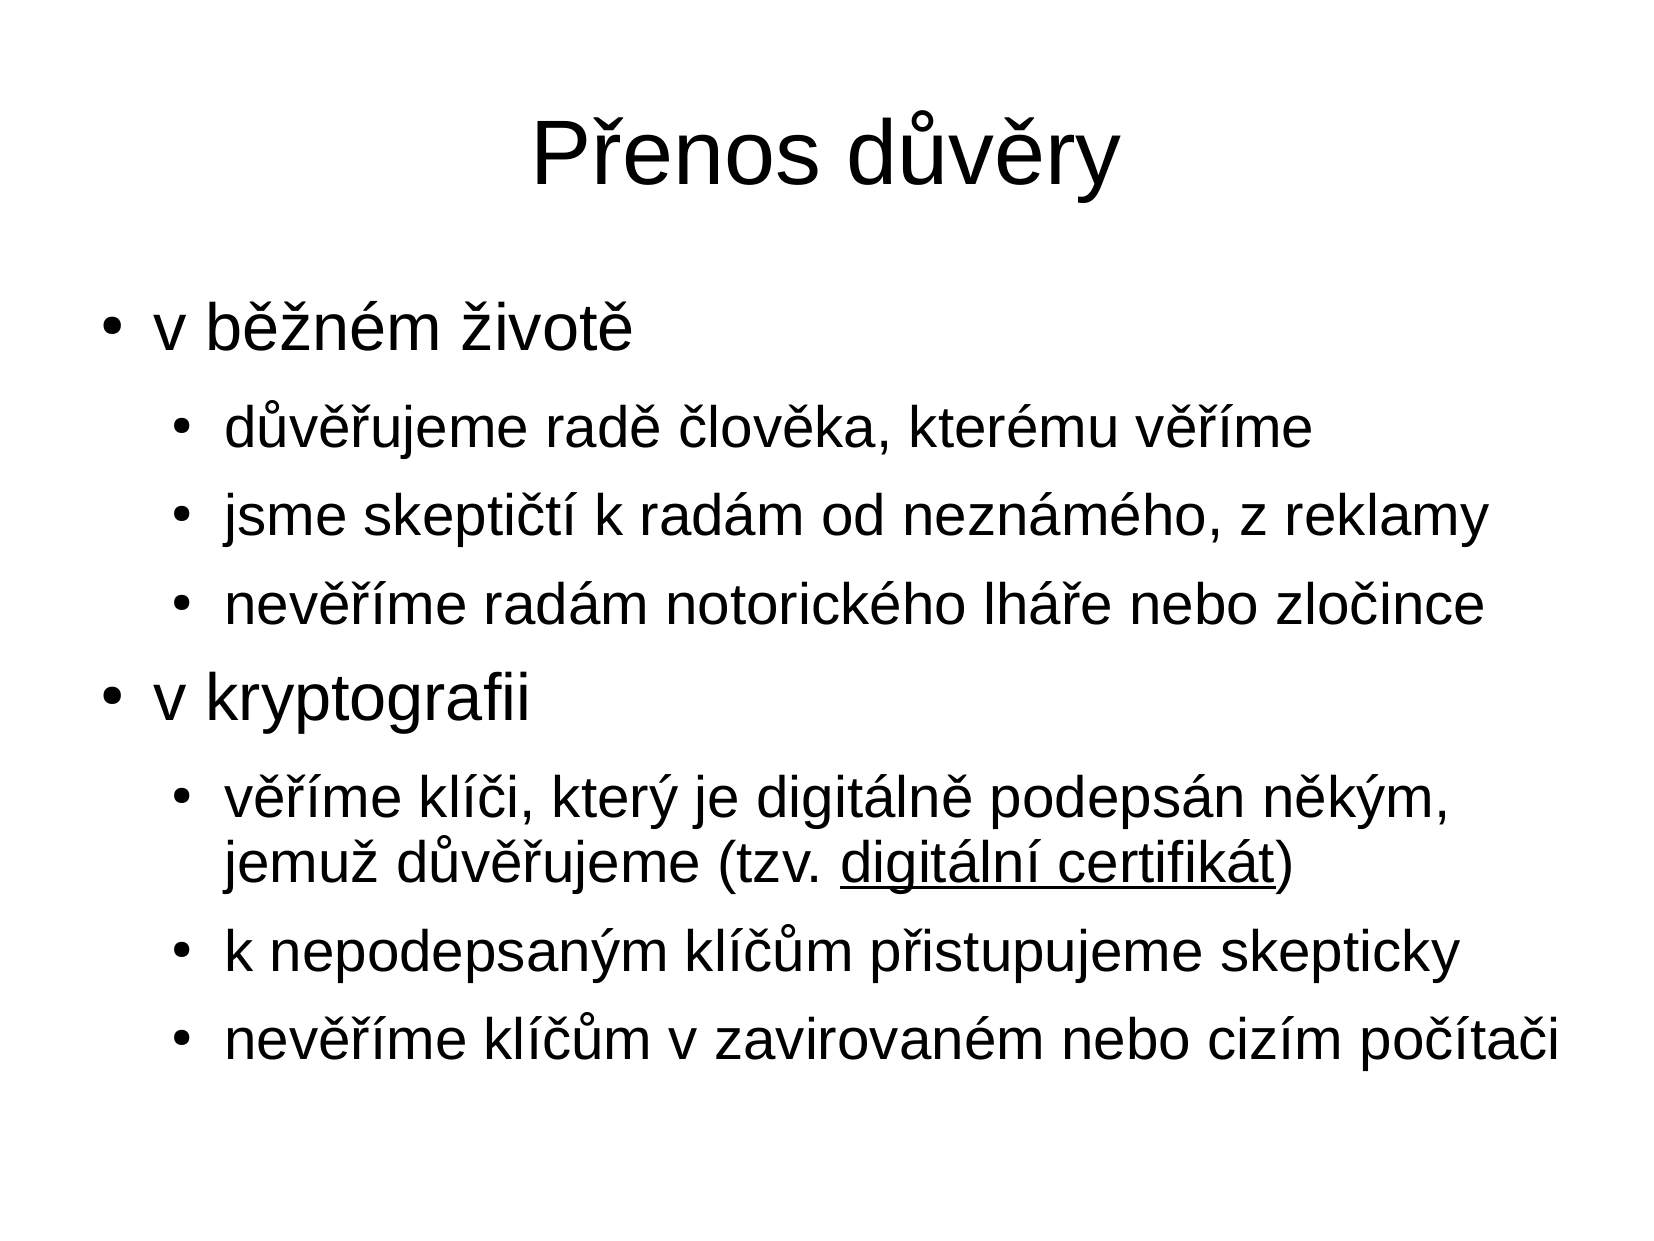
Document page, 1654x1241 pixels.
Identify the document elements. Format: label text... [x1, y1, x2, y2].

list v běžném životě důvěřujeme radě člověka, kterému věříme jsme skeptičtí k radám od neznámého, z reklamy nevěříme radám notorického lháře nebo zločince v kryptografii věříme klíči, který je digitálně podepsán někým, jemuž důvěřujeme (tzv. digitální certifikát) k nepodepsaným klíčům přistupujeme skepticky nevěříme klíčům v zavirovaném nebo cizím počítači [82, 290, 1571, 1094]
title Přenos důvěry [82, 56, 1571, 250]
